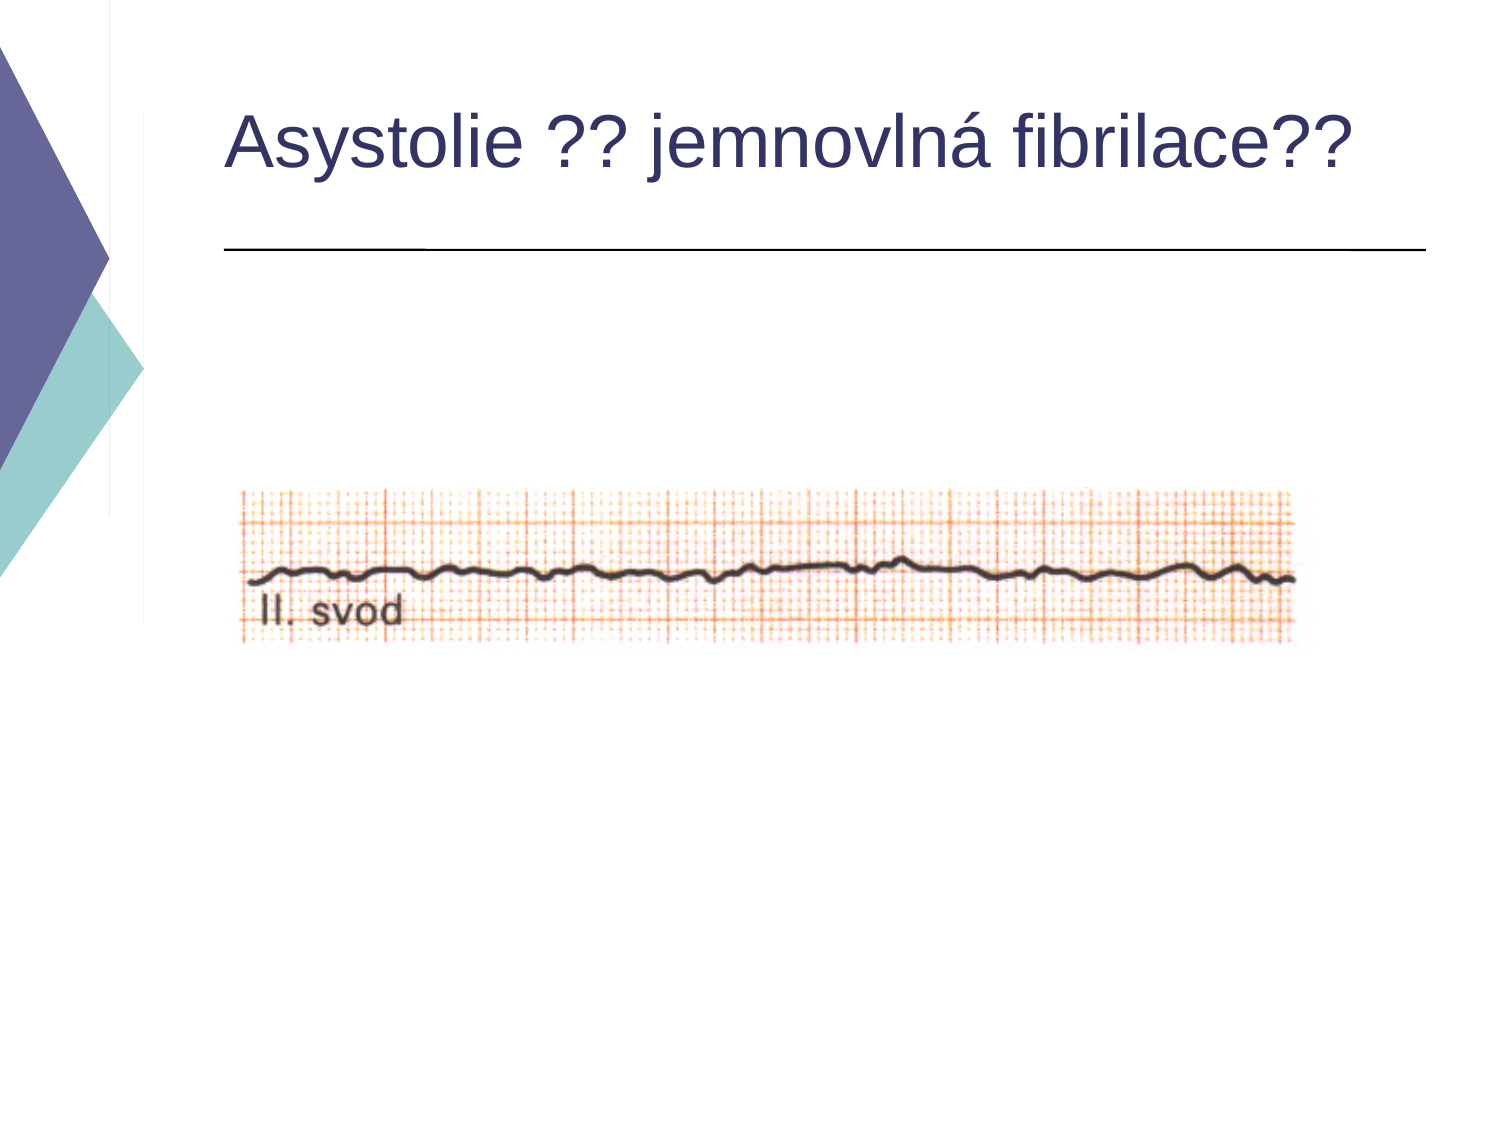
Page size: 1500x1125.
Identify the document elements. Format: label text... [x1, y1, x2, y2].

title Asystolie ?? jemnovlná fibrilace?? [224, 41, 1425, 237]
picture [236, 487, 1317, 650]
